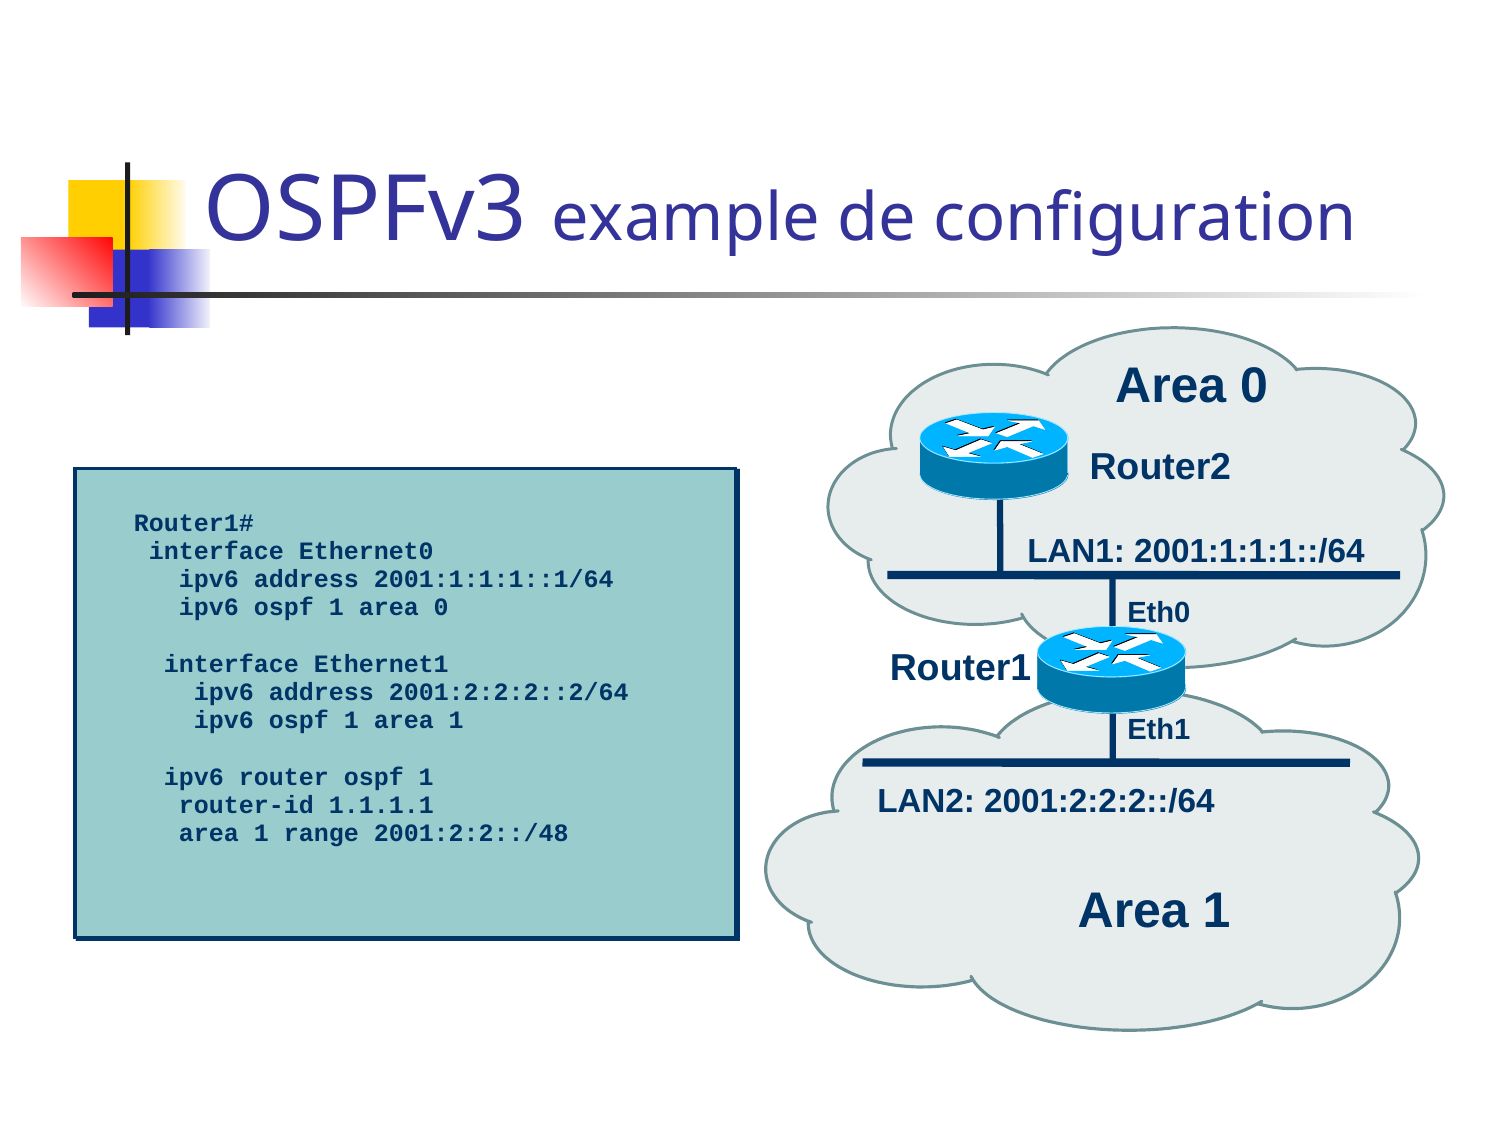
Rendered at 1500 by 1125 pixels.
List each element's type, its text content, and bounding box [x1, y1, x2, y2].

picture [825, 324, 1447, 671]
picture [1088, 640, 1111, 649]
picture [762, 578, 1447, 1034]
picture [1114, 655, 1158, 673]
text_box [74, 468, 736, 938]
picture [1066, 634, 1083, 638]
text_box Router1 [875, 638, 1088, 697]
text_box Router2 [1074, 437, 1288, 495]
text_box Area 0 [1099, 349, 1284, 422]
text_box LAN2: 2001:2:2:2::/64 [862, 774, 1376, 828]
text_box Area 1 [1062, 874, 1246, 947]
text_box Eth0 [1112, 588, 1338, 638]
text_box LAN1: 2001:1:1:1::/64 [1012, 525, 1463, 578]
picture [1116, 638, 1160, 650]
picture [1088, 654, 1106, 665]
text_box Eth1 [1112, 705, 1338, 754]
title OSPFv3 example de configuration [188, 0, 1467, 276]
text_box Router1# interface Ethernet0 ipv6 address 2001:1:1:1::1/64 ipv6 ospf 1 area 0 interface Ethernet1 ipv6 address 2001:2:2:2::2/64 ipv6 ospf 1 area 1 ipv6 router ospf 1 router-id 1.1.1.1 area 1 range 2001:2:2::/48 [119, 502, 659, 914]
